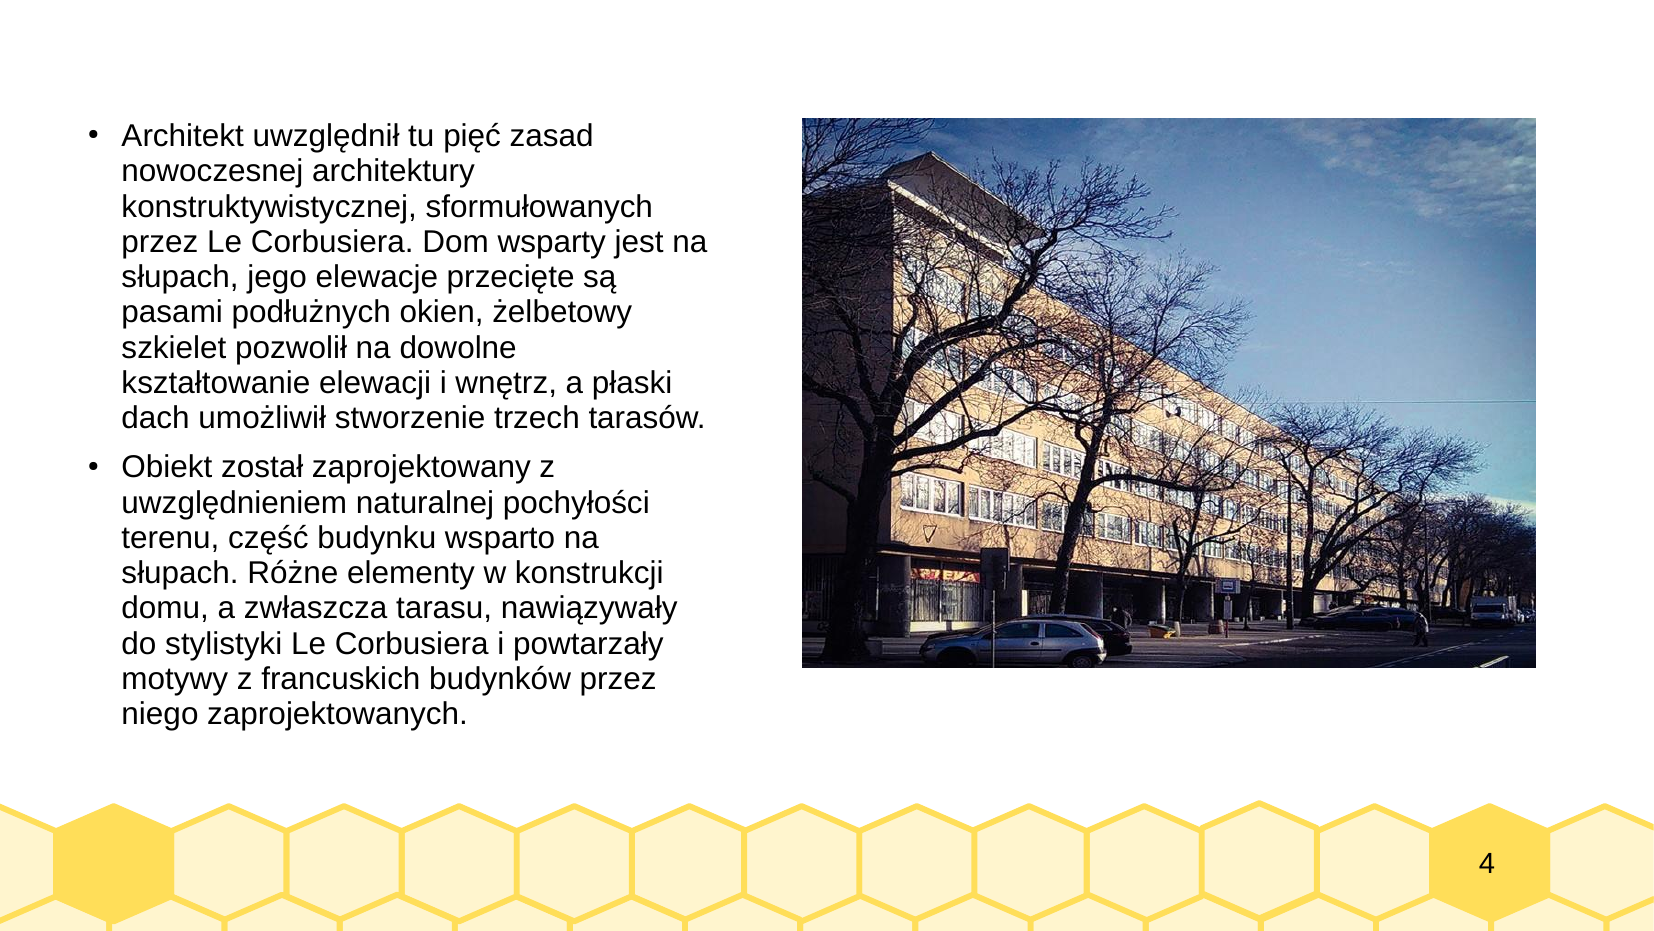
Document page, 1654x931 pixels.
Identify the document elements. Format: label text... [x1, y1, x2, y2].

picture [802, 118, 1536, 668]
list Architekt uwzględnił tu pięć zasad nowoczesnej architektury konstruktywistycznej, sformułowanych przez Le Corbusiera. Dom wsparty jest na słupach, jego elewacje przecięte są pasami podłużnych okien, żelbetowy szkielet pozwolił na dowolne kształtowanie elewacji i wnętrz, a płaski dach umożliwił stworzenie trzech tarasów. Obiekt został zaprojektowany z uwzględnieniem naturalnej pochyłości terenu, część budynku wsparto na słupach. Różne elementy w konstrukcji domu, a zwłaszcza tarasu, nawiązywały do stylistyki Le Corbusiera i powtarzały motywy z francuskich budynków przez niego zaprojektowanych. [76, 118, 709, 758]
